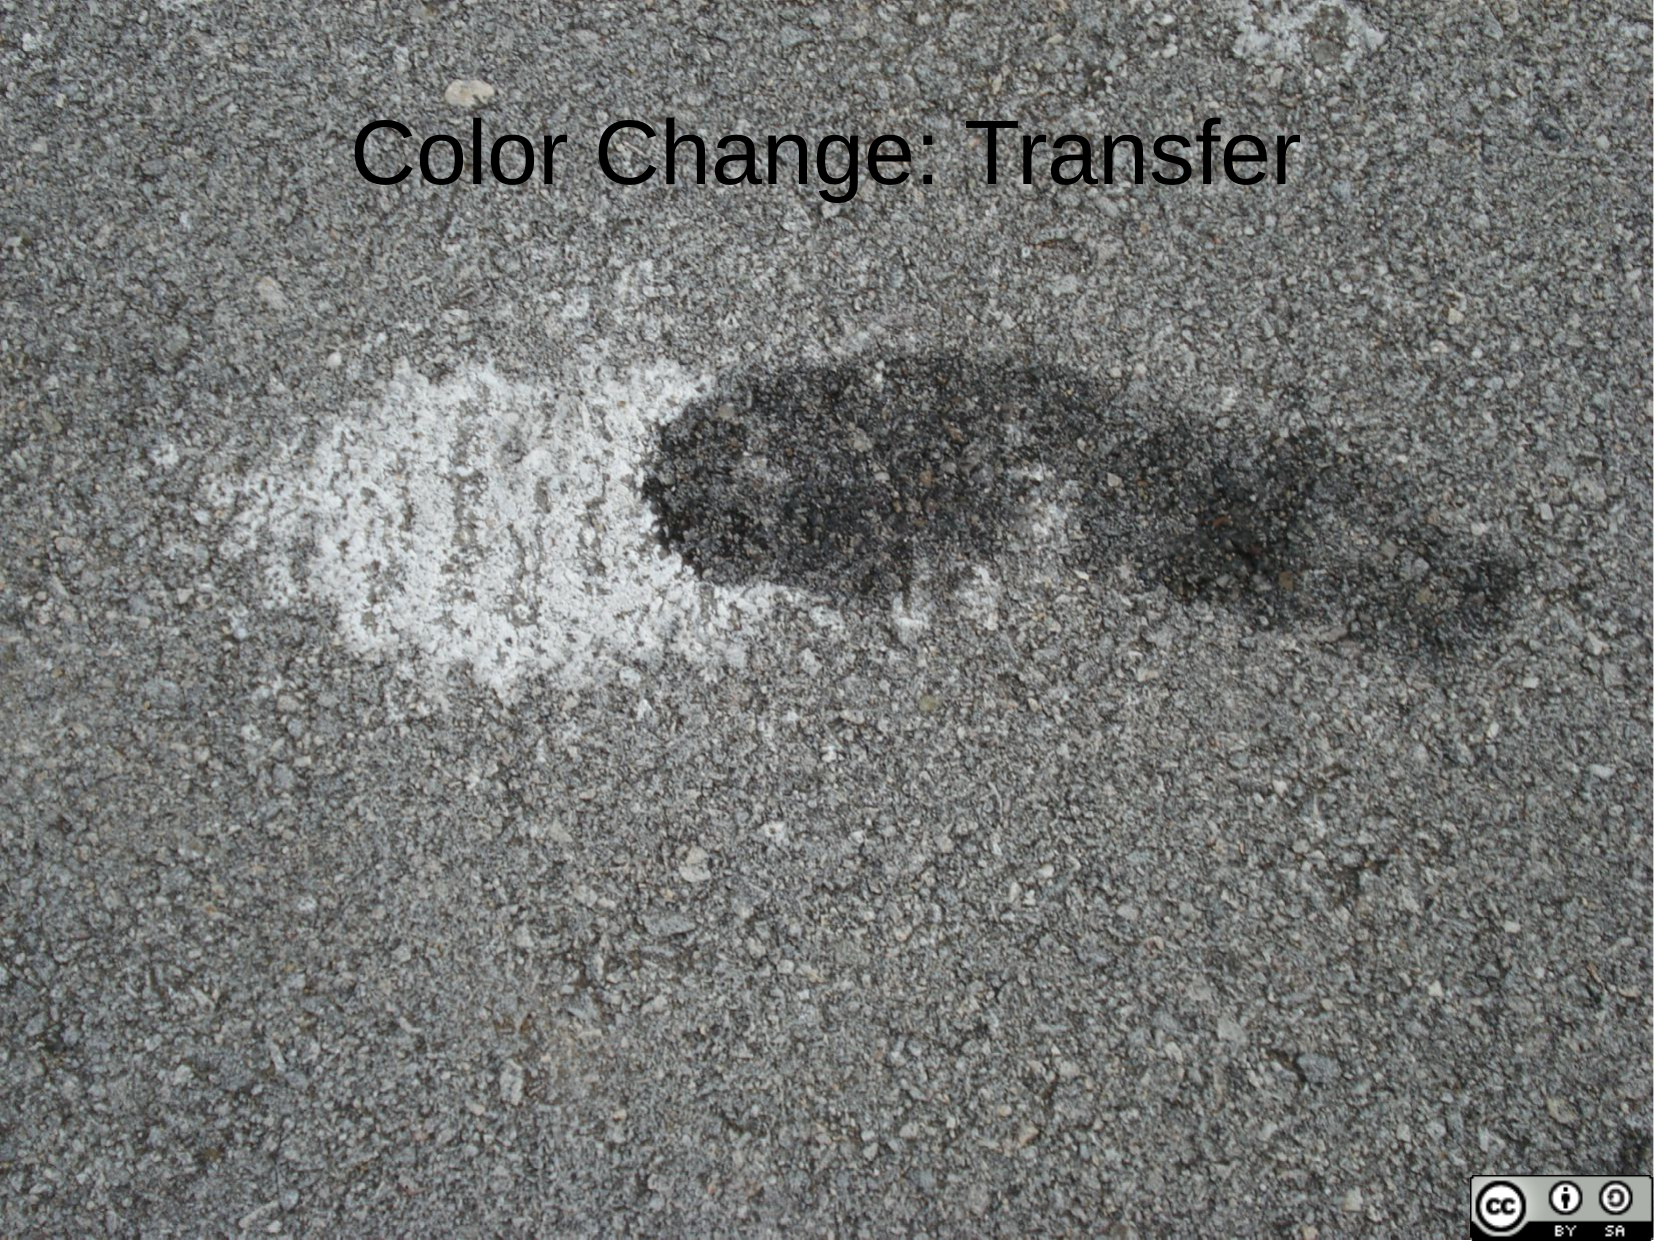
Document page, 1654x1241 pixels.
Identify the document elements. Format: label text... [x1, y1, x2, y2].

picture [0, 0, 1654, 1241]
title Color Change: Transfer [82, 49, 1571, 257]
